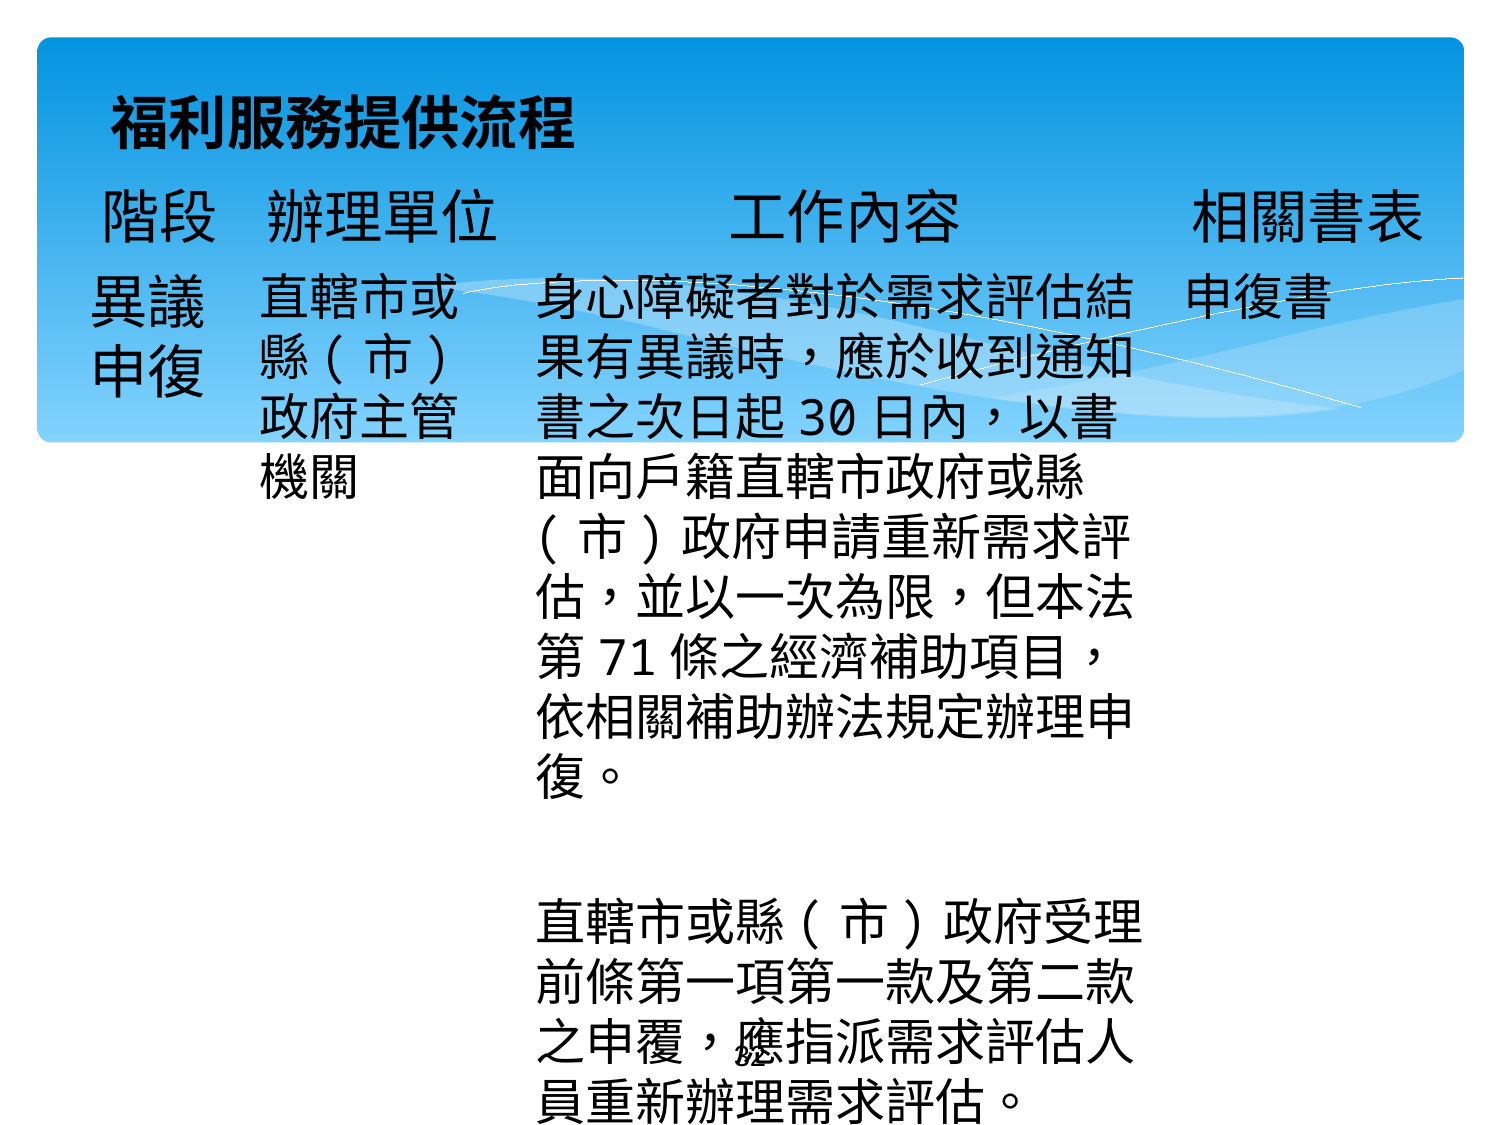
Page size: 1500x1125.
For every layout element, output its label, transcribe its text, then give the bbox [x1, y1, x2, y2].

table_cell 申復書 [1169, 258, 1447, 1125]
table_cell 直轄市或縣(市)政府主管機關 [245, 258, 521, 1125]
table_cell 異議申復 [75, 258, 245, 1125]
table_header 工作內容 [521, 173, 1169, 258]
table_header 階段 [75, 173, 245, 258]
text_box <編號> [654, 1025, 846, 1086]
table_cell 身心障礙者對於需求評估結果有異議時，應於收到通知書之次日起30日內，以書面向戶籍直轄市政府或縣(市)政府申請重新需求評估，並以一次為限，但本法第71條之經濟補助項目，依相關補助辦法規定辦理申復。 直轄市或縣(市)政府受理前條第一項第一款及第二款之申覆，應指派需求評估人員重新辦理需求評估。 [521, 258, 1169, 1125]
table_header 辦理單位 [245, 173, 521, 258]
text_box 福利服務提供流程 [95, 78, 951, 164]
table_header 相關書表 [1169, 173, 1447, 258]
